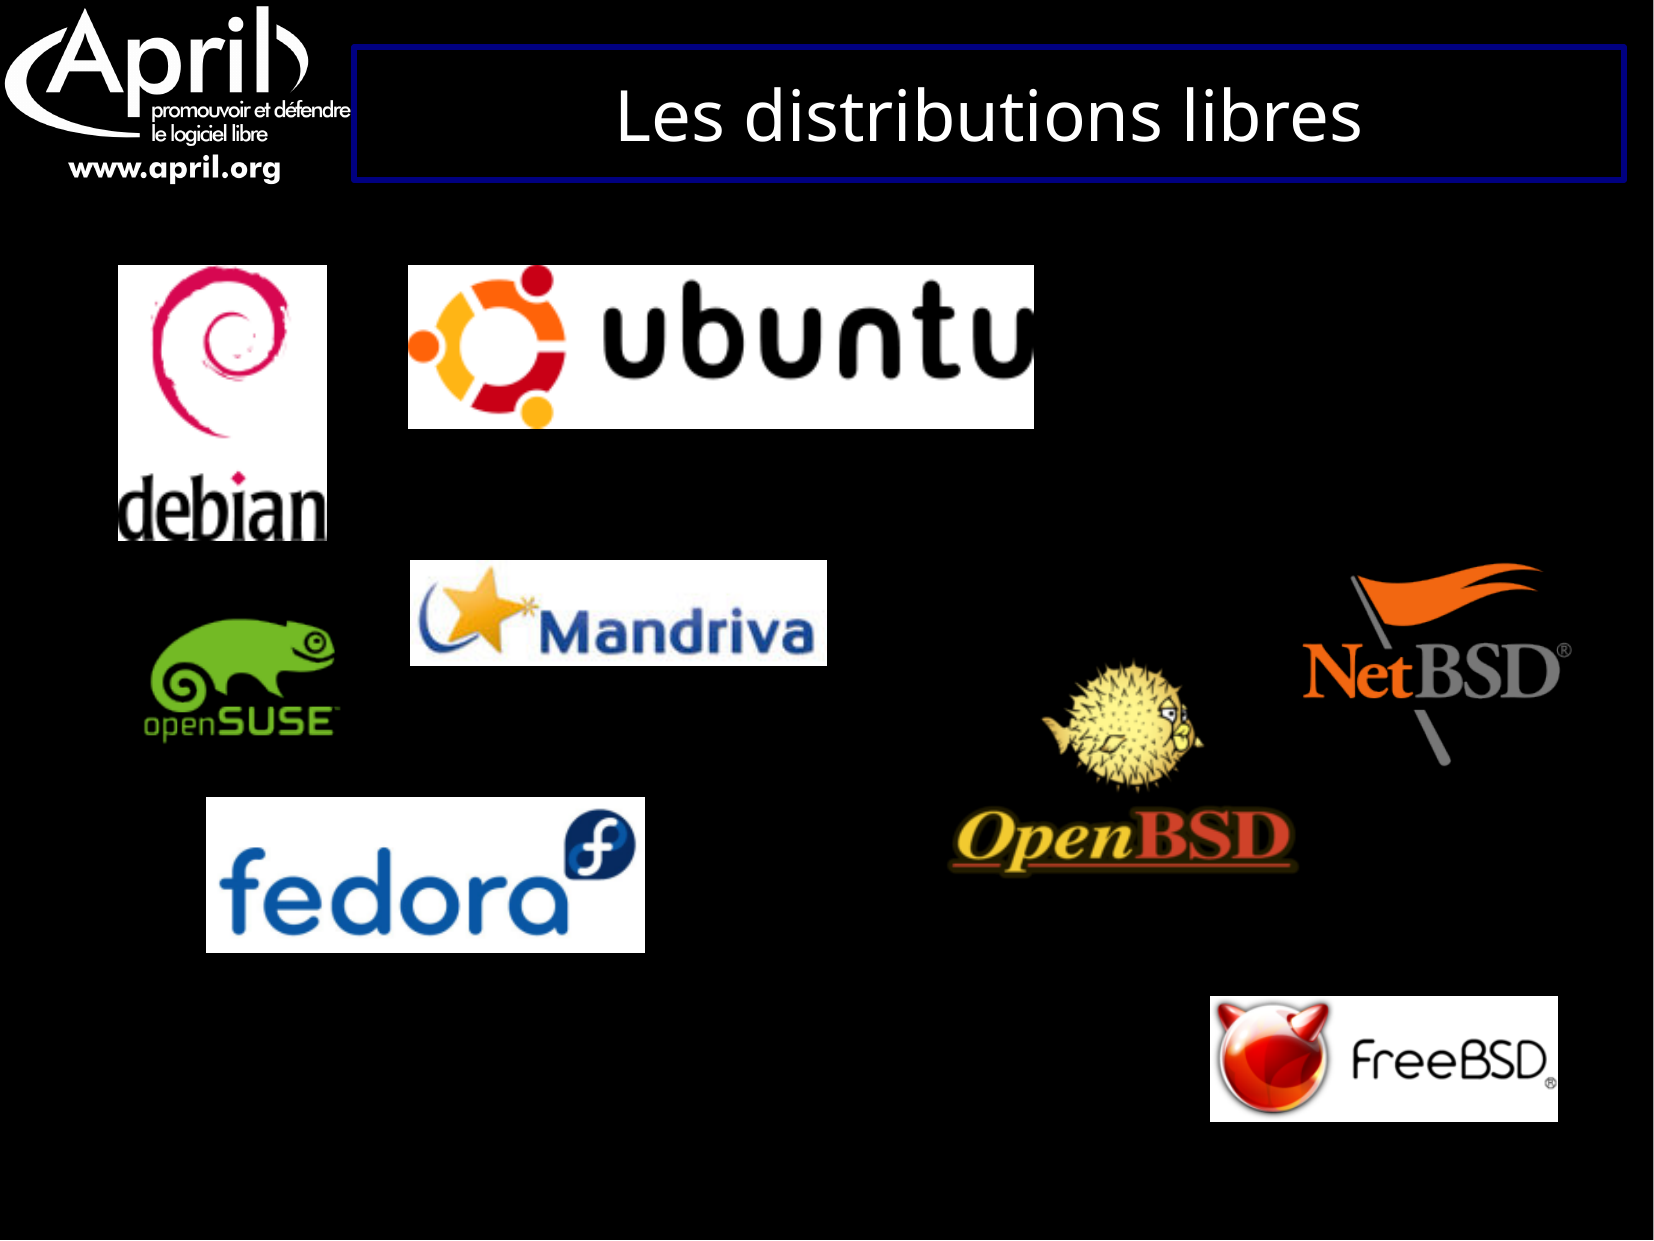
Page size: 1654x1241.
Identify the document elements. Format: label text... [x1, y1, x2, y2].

picture [1210, 996, 1558, 1123]
picture [944, 560, 1575, 882]
picture [408, 265, 1034, 429]
picture [88, 560, 645, 954]
picture [410, 560, 827, 666]
title Les distributions libres [354, 47, 1625, 181]
picture [0, 0, 355, 200]
picture [118, 265, 327, 541]
